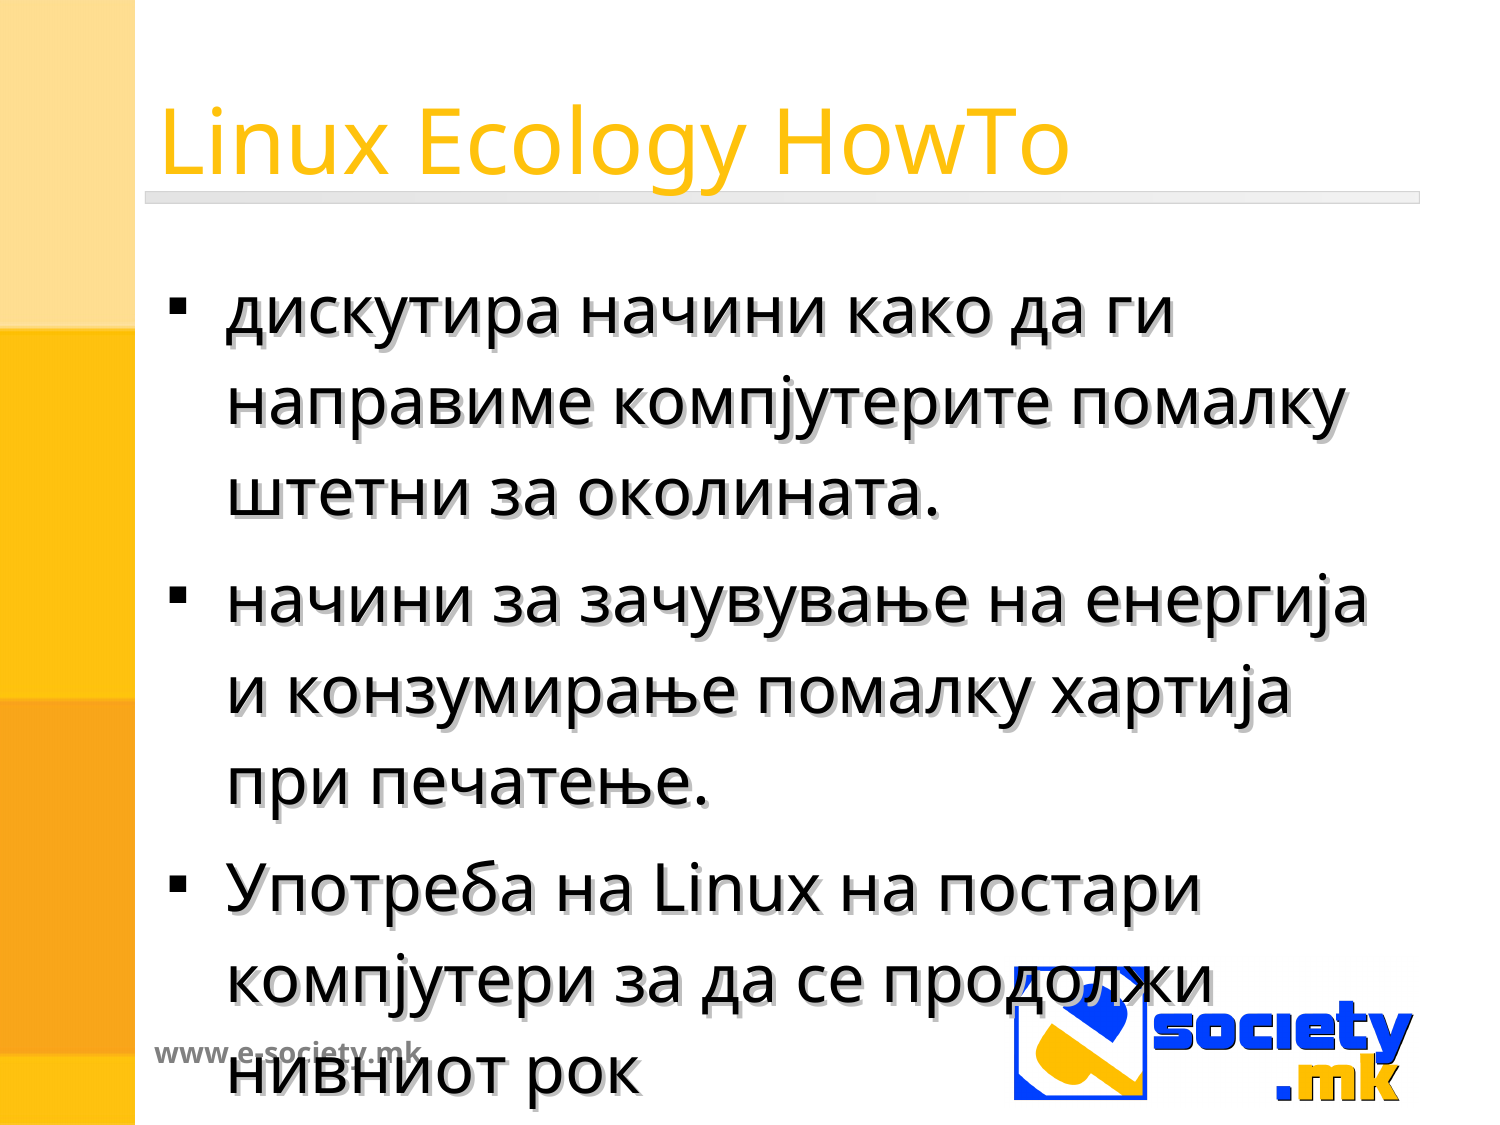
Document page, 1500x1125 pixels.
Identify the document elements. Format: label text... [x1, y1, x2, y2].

picture [0, 0, 135, 1125]
list дискутира начини како да ги направиме компјутерите помалку штетни за околината. начини за зачувување на енергија и конзумирање помалку хартија при печатење. Употреба на Linux на постари компјутери за да се продолжи нивниот рок * http://tldp.org/HOWTO/Ecology-HOWTO/ [169, 262, 1425, 1125]
title Linux Ecology HowTo [134, 0, 1425, 312]
